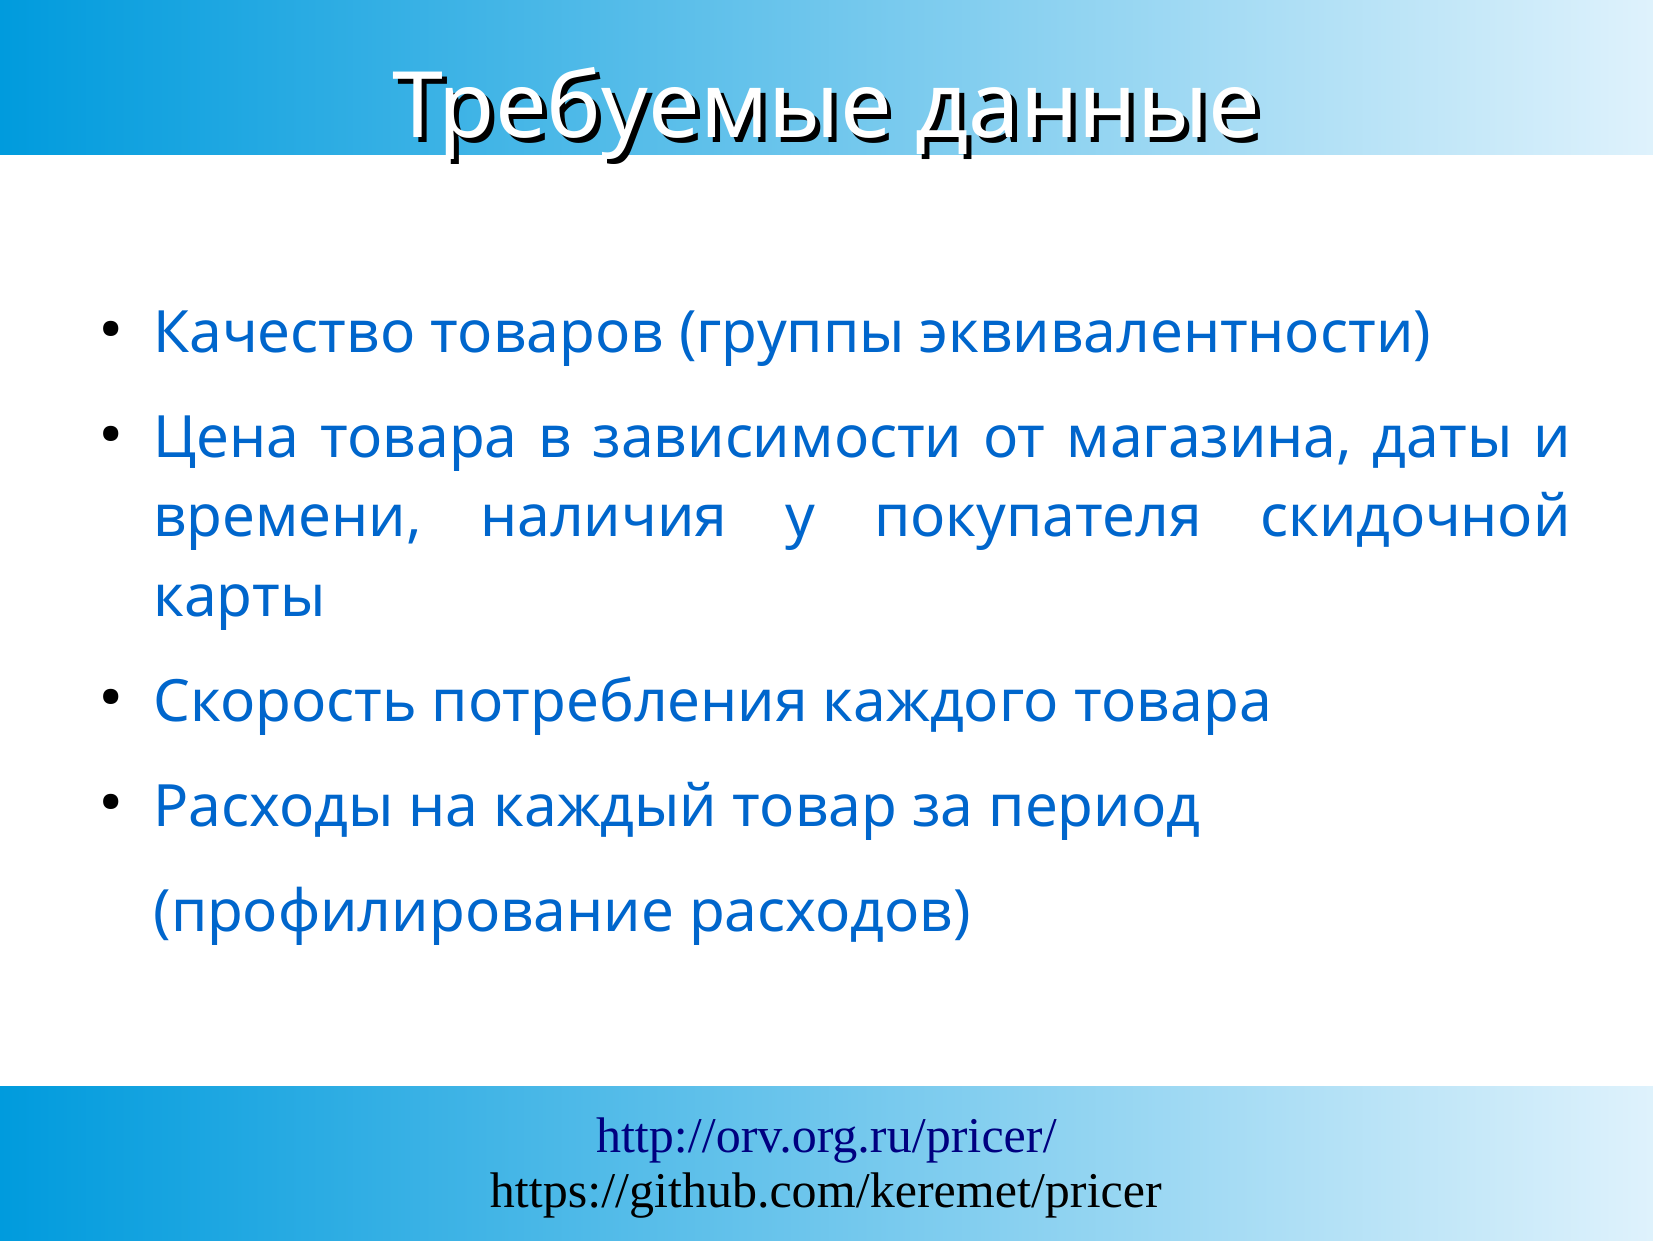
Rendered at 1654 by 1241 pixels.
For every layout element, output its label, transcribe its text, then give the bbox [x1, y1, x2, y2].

list Качество товаров (группы эквивалентности) Цена товара в зависимости от магазина, даты и времени, наличия у покупателя скидочной карты Скорость потребления каждого товара Расходы на каждый товар за период (профилирование расходов) [82, 290, 1571, 1010]
title Требуемые данные [82, 48, 1571, 156]
